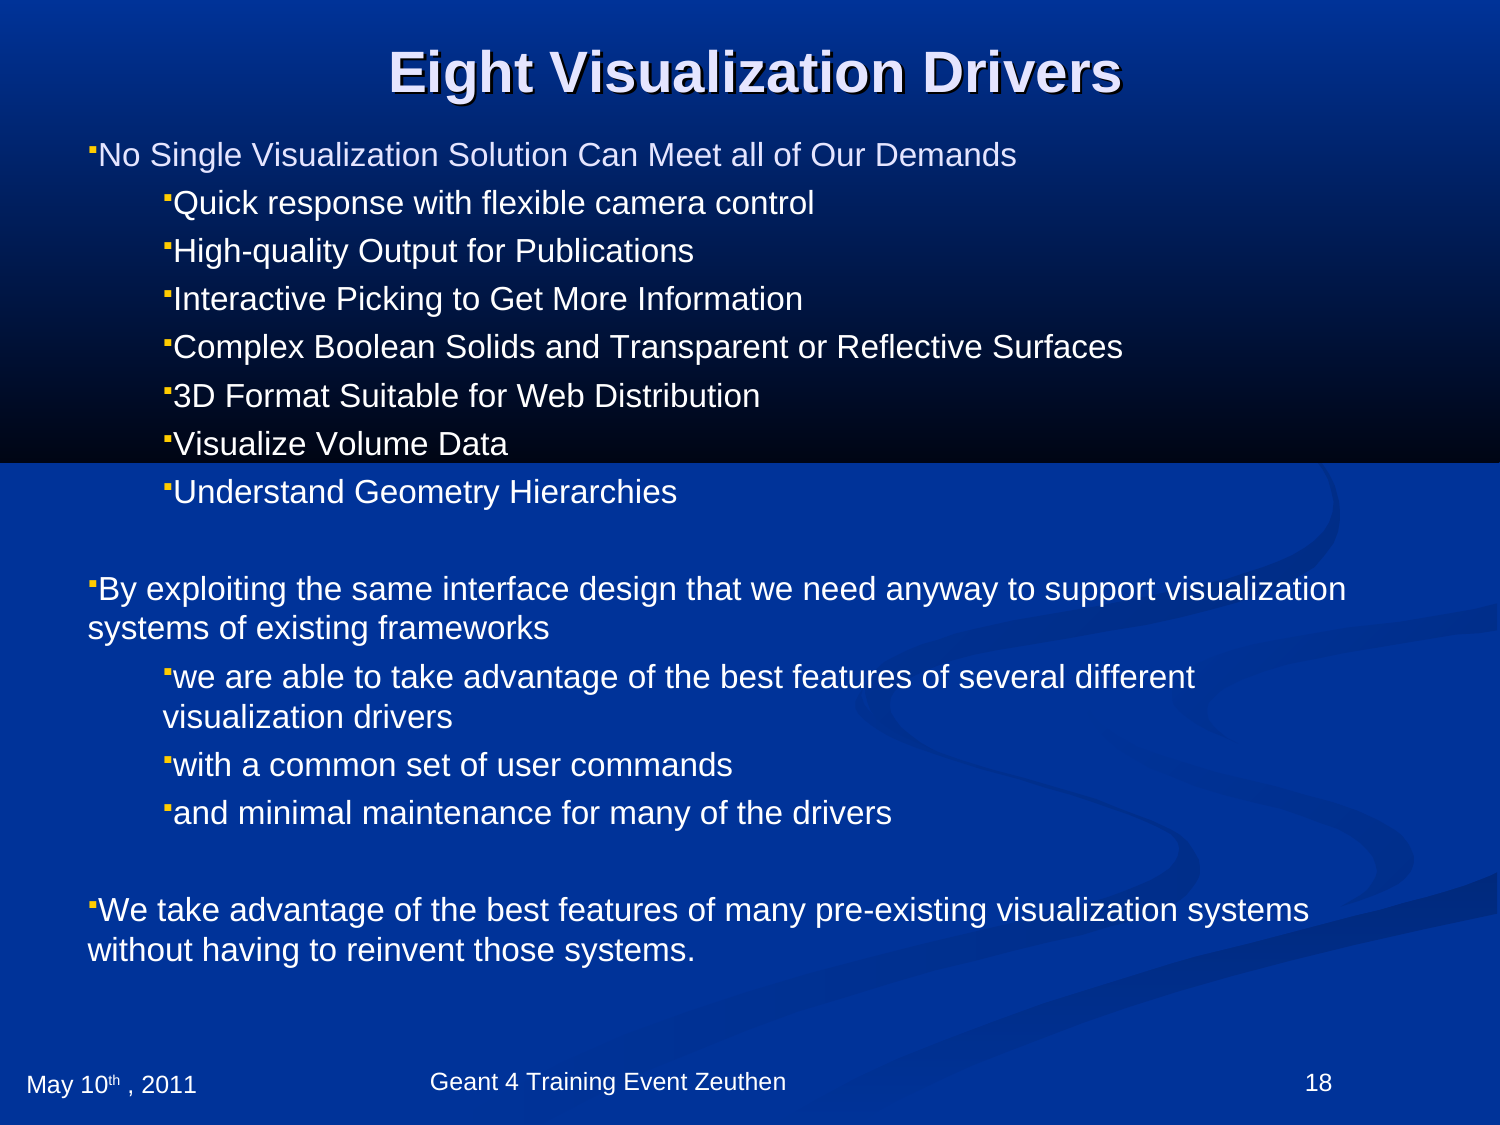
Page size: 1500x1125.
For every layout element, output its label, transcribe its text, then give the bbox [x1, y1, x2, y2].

title Eight Visualization Drivers [62, 26, 1450, 112]
text_box No Single Visualization Solution Can Meet all of Our Demands Quick response with flexible camera control High-quality Output for Publications Interactive Picking to Get More Information Complex Boolean Solids and Transparent or Reflective Surfaces 3D Format Suitable for Web Distribution Visualize Volume Data Understand Geometry Hierarchies By exploiting the same interface design that we need anyway to support visualization systems of existing frameworks we are able to take advantage of the best features of several different visualization drivers with a common set of user commands and minimal maintenance for many of the drivers We take advantage of the best features of many pre-existing visualization systems without having to reinvent those systems. [87, 124, 1388, 976]
